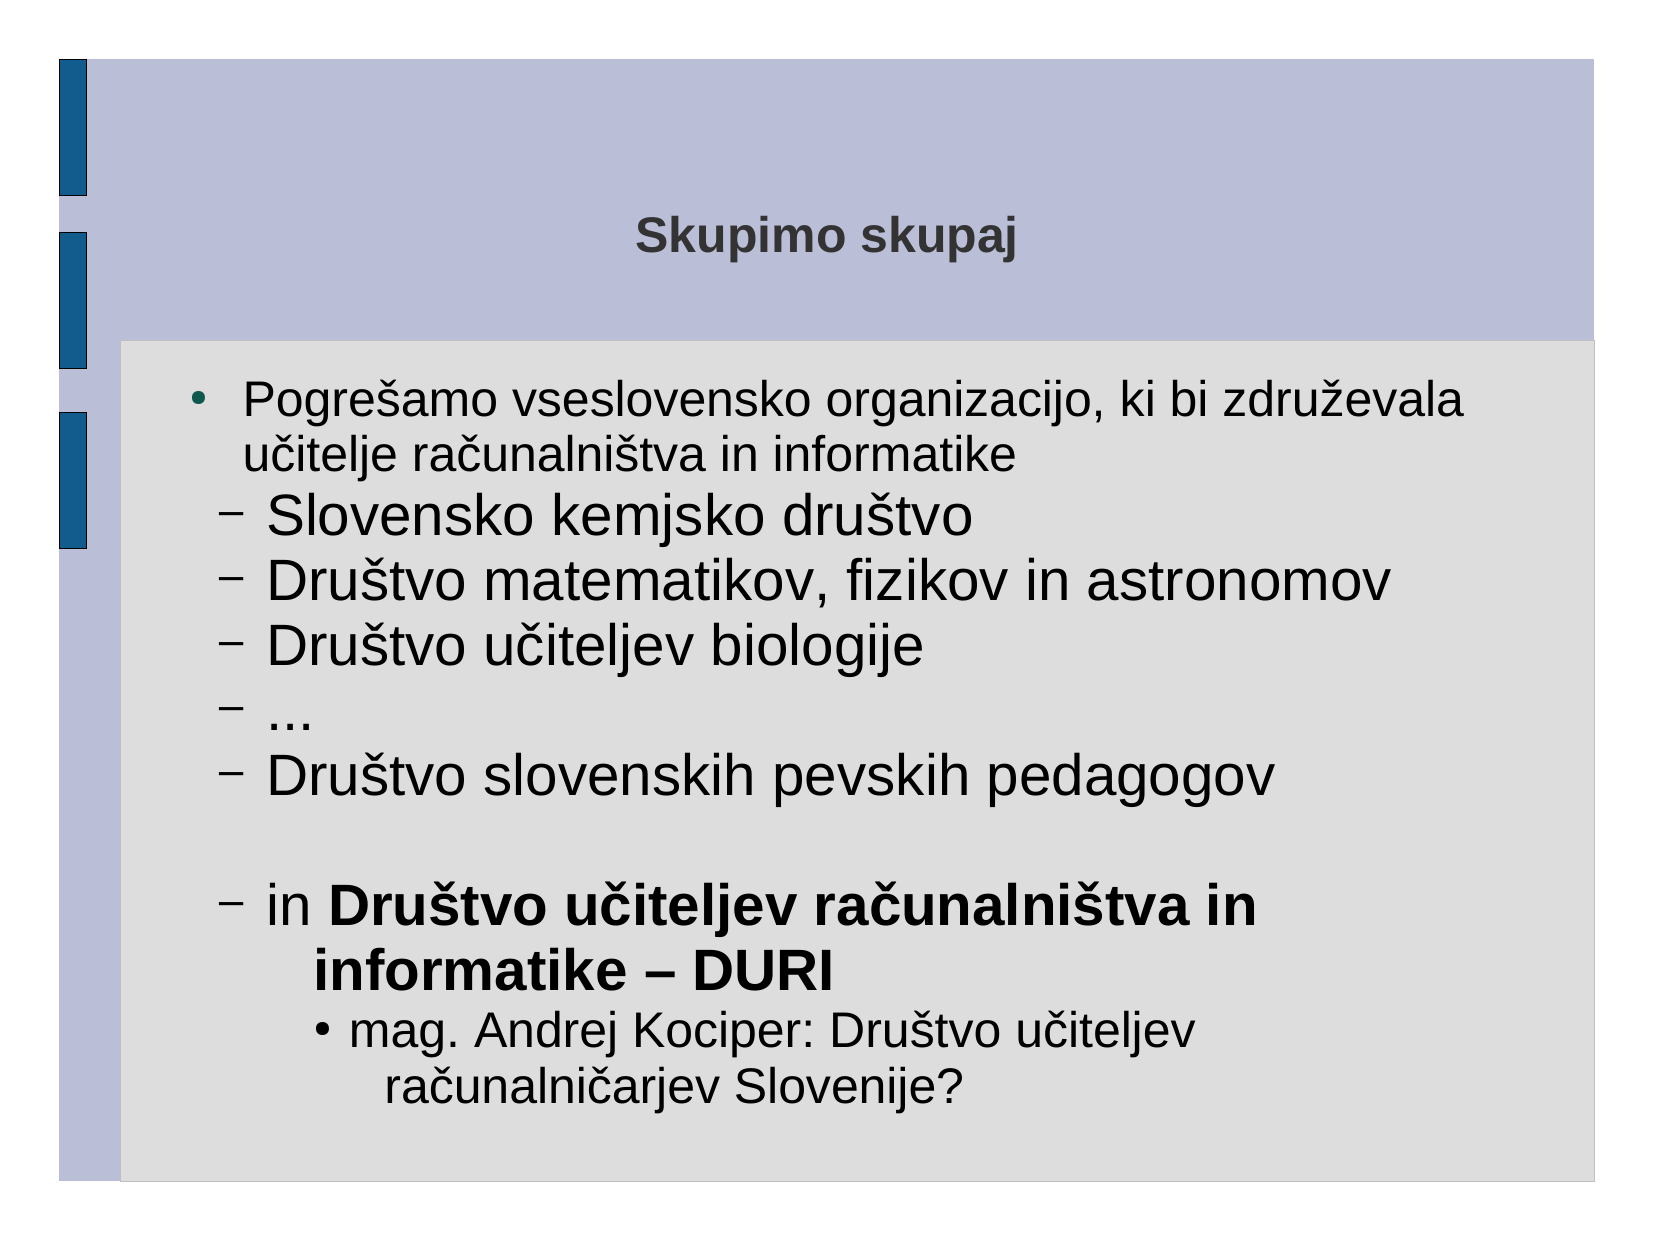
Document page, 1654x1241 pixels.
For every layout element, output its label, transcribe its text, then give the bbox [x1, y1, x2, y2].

list Pogrešamo vseslovensko organizacijo, ki bi združevala učitelje računalništva in informatike Slovensko kemjsko društvo Društvo matematikov, fizikov in astronomov Društvo učiteljev biologije ... Društvo slovenskih pevskih pedagogov in Društvo učiteljev računalništva in informatike – DURI mag. Andrej Kociper: Društvo učiteljev računalničarjev Slovenije? [171, 370, 1484, 1115]
title Skupimo skupaj [171, 141, 1484, 329]
